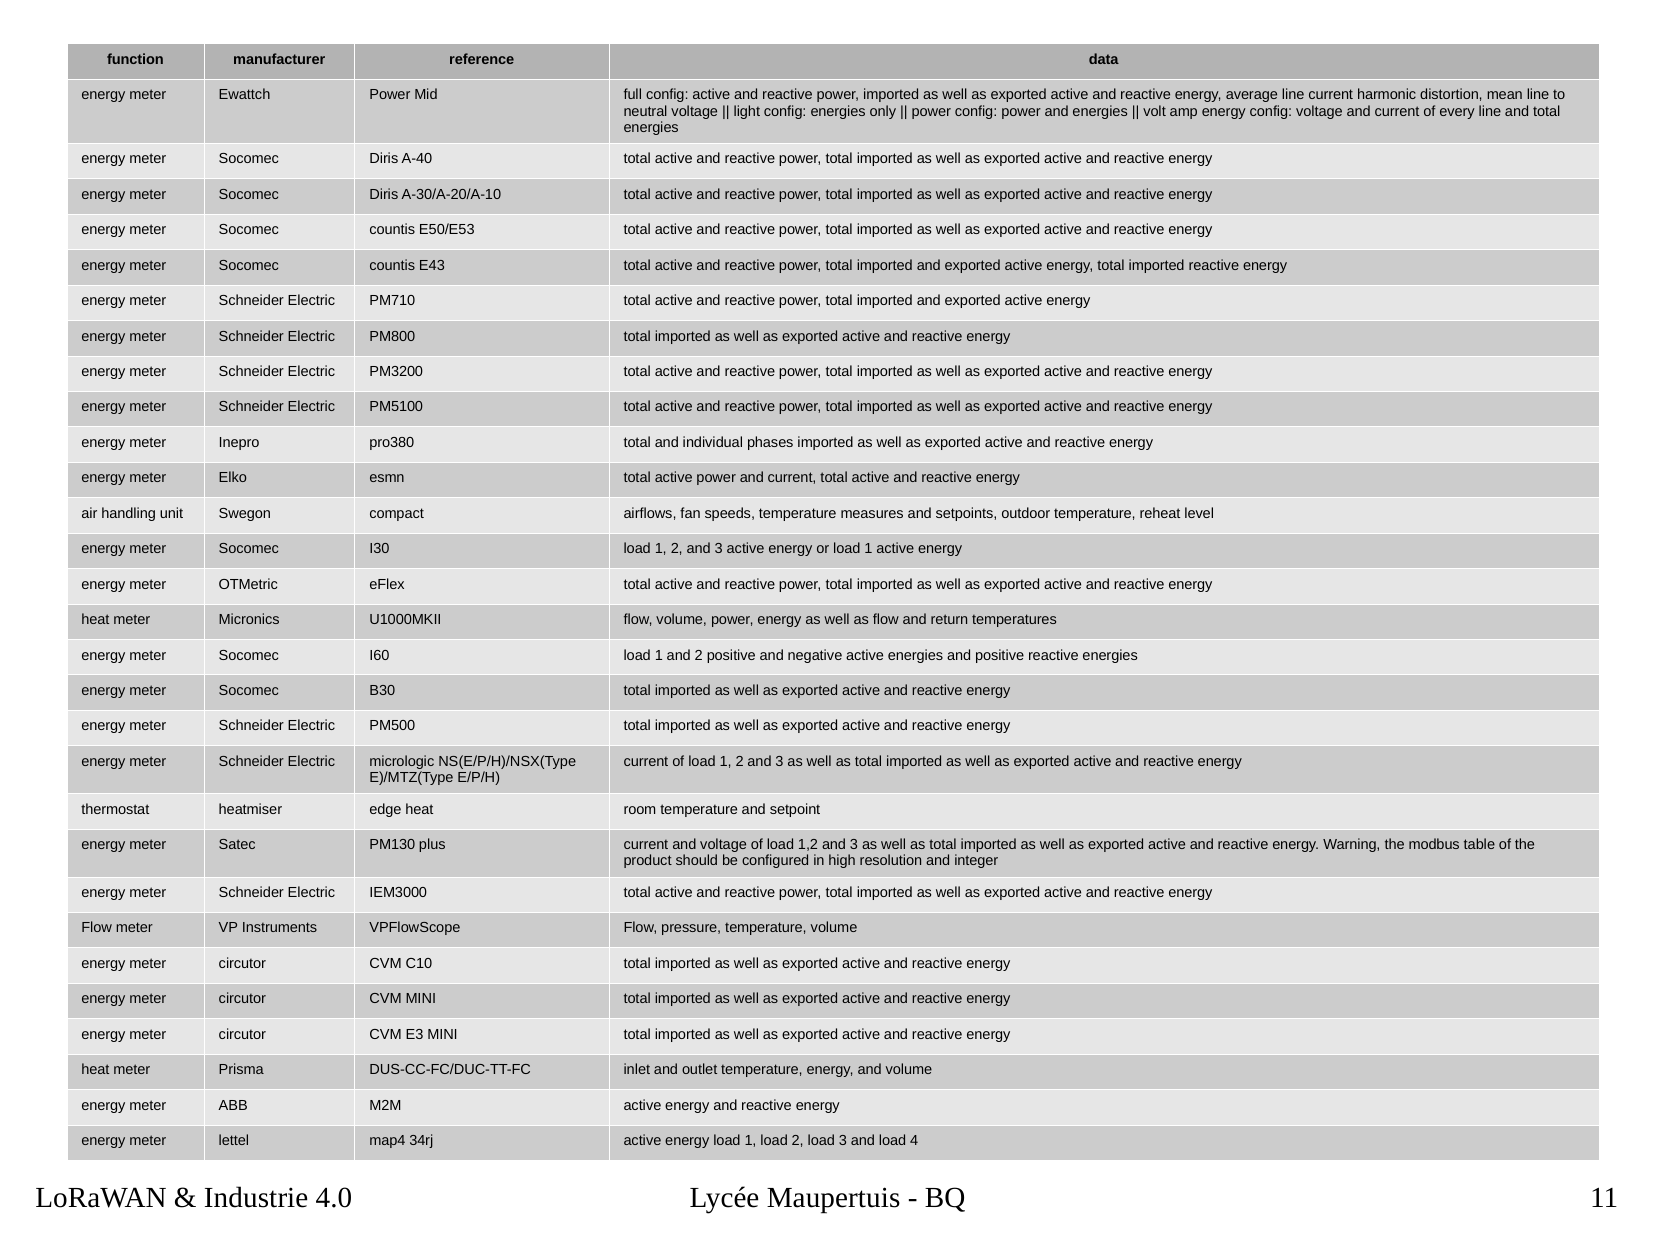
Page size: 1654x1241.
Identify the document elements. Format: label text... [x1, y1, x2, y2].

table_cell total imported as well as exported active and reactive energy [610, 711, 1599, 745]
table_cell Schneider Electric [205, 711, 354, 745]
table_cell heatmiser [205, 794, 354, 829]
table_cell PM500 [355, 711, 609, 745]
table_cell energy meter [68, 427, 204, 462]
table_cell Schneider Electric [205, 878, 354, 912]
table_cell energy meter [68, 286, 204, 320]
table_header manufacturer [205, 44, 354, 79]
table_cell circutor [205, 948, 354, 983]
table_cell CVM MINI [355, 984, 609, 1018]
table_cell energy meter [68, 948, 204, 983]
table_header reference [355, 44, 609, 79]
table_cell CVM E3 MINI [355, 1019, 609, 1054]
table_cell Schneider Electric [205, 286, 354, 320]
table_cell Socomec [205, 534, 354, 568]
table_cell energy meter [68, 984, 204, 1018]
table_cell Ewattch [205, 80, 354, 143]
table_cell current and voltage of load 1,2 and 3 as well as total imported as well as exported active and reactive energy. Warning, the modbus table of the product should be configured in high resolution and integer [610, 830, 1599, 877]
table_cell map4 34rj [355, 1126, 609, 1160]
table_cell lettel [205, 1126, 354, 1160]
table_cell Socomec [205, 640, 354, 674]
table_cell countis E43 [355, 250, 609, 285]
table_cell I30 [355, 534, 609, 568]
table_cell energy meter [68, 80, 204, 143]
table_cell circutor [205, 1019, 354, 1054]
table_cell VPFlowScope [355, 913, 609, 947]
table_header data [610, 44, 1599, 79]
table_cell Schneider Electric [205, 746, 354, 793]
table_cell total imported as well as exported active and reactive energy [610, 675, 1599, 710]
table_cell total imported as well as exported active and reactive energy [610, 321, 1599, 356]
table_cell PM5100 [355, 392, 609, 426]
table_cell Prisma [205, 1055, 354, 1089]
table_cell Elko [205, 463, 354, 497]
table_cell Power Mid [355, 80, 609, 143]
table_cell total and individual phases imported as well as exported active and reactive energy [610, 427, 1599, 462]
table_cell energy meter [68, 321, 204, 356]
table_cell energy meter [68, 746, 204, 793]
table_cell total imported as well as exported active and reactive energy [610, 984, 1599, 1018]
table_cell energy meter [68, 1019, 204, 1054]
table_cell pro380 [355, 427, 609, 462]
table_cell PM800 [355, 321, 609, 356]
table_cell flow, volume, power, energy as well as flow and return temperatures [610, 605, 1599, 639]
table_cell Diris A-30/A-20/A-10 [355, 179, 609, 214]
table_cell energy meter [68, 357, 204, 391]
table_cell micrologic NS(E/P/H)/NSX(Type E)/MTZ(Type E/P/H) [355, 746, 609, 793]
table_cell Swegon [205, 498, 354, 533]
table_cell load 1, 2, and 3 active energy or load 1 active energy [610, 534, 1599, 568]
table_cell Diris A-40 [355, 144, 609, 178]
table_cell heat meter [68, 605, 204, 639]
table_cell energy meter [68, 392, 204, 426]
table_cell Socomec [205, 675, 354, 710]
table_cell I60 [355, 640, 609, 674]
table_cell VP Instruments [205, 913, 354, 947]
table_cell energy meter [68, 534, 204, 568]
table_cell energy meter [68, 215, 204, 249]
table_cell total imported as well as exported active and reactive energy [610, 948, 1599, 983]
table_cell energy meter [68, 250, 204, 285]
table_cell total active and reactive power, total imported as well as exported active and reactive energy [610, 569, 1599, 604]
table_cell Socomec [205, 144, 354, 178]
table_cell Satec [205, 830, 354, 877]
table_cell Flow, pressure, temperature, volume [610, 913, 1599, 947]
table_cell energy meter [68, 675, 204, 710]
table_cell total active and reactive power, total imported and exported active energy, total imported reactive energy [610, 250, 1599, 285]
table_cell energy meter [68, 1090, 204, 1125]
table_cell inlet and outlet temperature, energy, and volume [610, 1055, 1599, 1089]
table_cell countis E50/E53 [355, 215, 609, 249]
table_cell Schneider Electric [205, 321, 354, 356]
table_cell total active and reactive power, total imported and exported active energy [610, 286, 1599, 320]
table_cell energy meter [68, 711, 204, 745]
table_cell active energy load 1, load 2, load 3 and load 4 [610, 1126, 1599, 1160]
table_cell energy meter [68, 640, 204, 674]
table_cell edge heat [355, 794, 609, 829]
table_cell total active and reactive power, total imported as well as exported active and reactive energy [610, 144, 1599, 178]
table_cell M2M [355, 1090, 609, 1125]
table_cell load 1 and 2 positive and negative active energies and positive reactive energies [610, 640, 1599, 674]
table_cell airflows, fan speeds, temperature measures and setpoints, outdoor temperature, reheat level [610, 498, 1599, 533]
table_cell compact [355, 498, 609, 533]
table_cell total active and reactive power, total imported as well as exported active and reactive energy [610, 357, 1599, 391]
table_cell energy meter [68, 463, 204, 497]
table_header function [68, 44, 204, 79]
table_cell DUS-CC-FC/DUC-TT-FC [355, 1055, 609, 1089]
table_cell energy meter [68, 830, 204, 877]
table_cell Inepro [205, 427, 354, 462]
table_cell PM3200 [355, 357, 609, 391]
table_cell room temperature and setpoint [610, 794, 1599, 829]
table_cell energy meter [68, 569, 204, 604]
table_cell full config: active and reactive power, imported as well as exported active and reactive energy, average line current harmonic distortion, mean line to neutral voltage || light config: energies only || power config: power and energies || volt amp energy config: voltage and current of every line and total energies [610, 80, 1599, 143]
table_cell heat meter [68, 1055, 204, 1089]
table_cell total active power and current, total active and reactive energy [610, 463, 1599, 497]
table_cell total active and reactive power, total imported as well as exported active and reactive energy [610, 179, 1599, 214]
table_cell total imported as well as exported active and reactive energy [610, 1019, 1599, 1054]
table_cell OTMetric [205, 569, 354, 604]
table_cell energy meter [68, 1126, 204, 1160]
table_cell Socomec [205, 250, 354, 285]
table_cell total active and reactive power, total imported as well as exported active and reactive energy [610, 392, 1599, 426]
table_cell active energy and reactive energy [610, 1090, 1599, 1125]
table_cell PM710 [355, 286, 609, 320]
table_cell U1000MKII [355, 605, 609, 639]
table_cell Flow meter [68, 913, 204, 947]
table_cell energy meter [68, 878, 204, 912]
table_cell energy meter [68, 144, 204, 178]
table_cell B30 [355, 675, 609, 710]
table_cell CVM C10 [355, 948, 609, 983]
table_cell Socomec [205, 179, 354, 214]
table_cell total active and reactive power, total imported as well as exported active and reactive energy [610, 215, 1599, 249]
table_cell IEM3000 [355, 878, 609, 912]
table_cell current of load 1, 2 and 3 as well as total imported as well as exported active and reactive energy [610, 746, 1599, 793]
table_cell thermostat [68, 794, 204, 829]
table_cell Schneider Electric [205, 392, 354, 426]
table_cell PM130 plus [355, 830, 609, 877]
table_cell eFlex [355, 569, 609, 604]
table_cell esmn [355, 463, 609, 497]
table_cell air handling unit [68, 498, 204, 533]
table_cell Socomec [205, 215, 354, 249]
table_cell ABB [205, 1090, 354, 1125]
table_cell Micronics [205, 605, 354, 639]
table_cell circutor [205, 984, 354, 1018]
table_cell total active and reactive power, total imported as well as exported active and reactive energy [610, 878, 1599, 912]
table_cell Schneider Electric [205, 357, 354, 391]
table_cell energy meter [68, 179, 204, 214]
